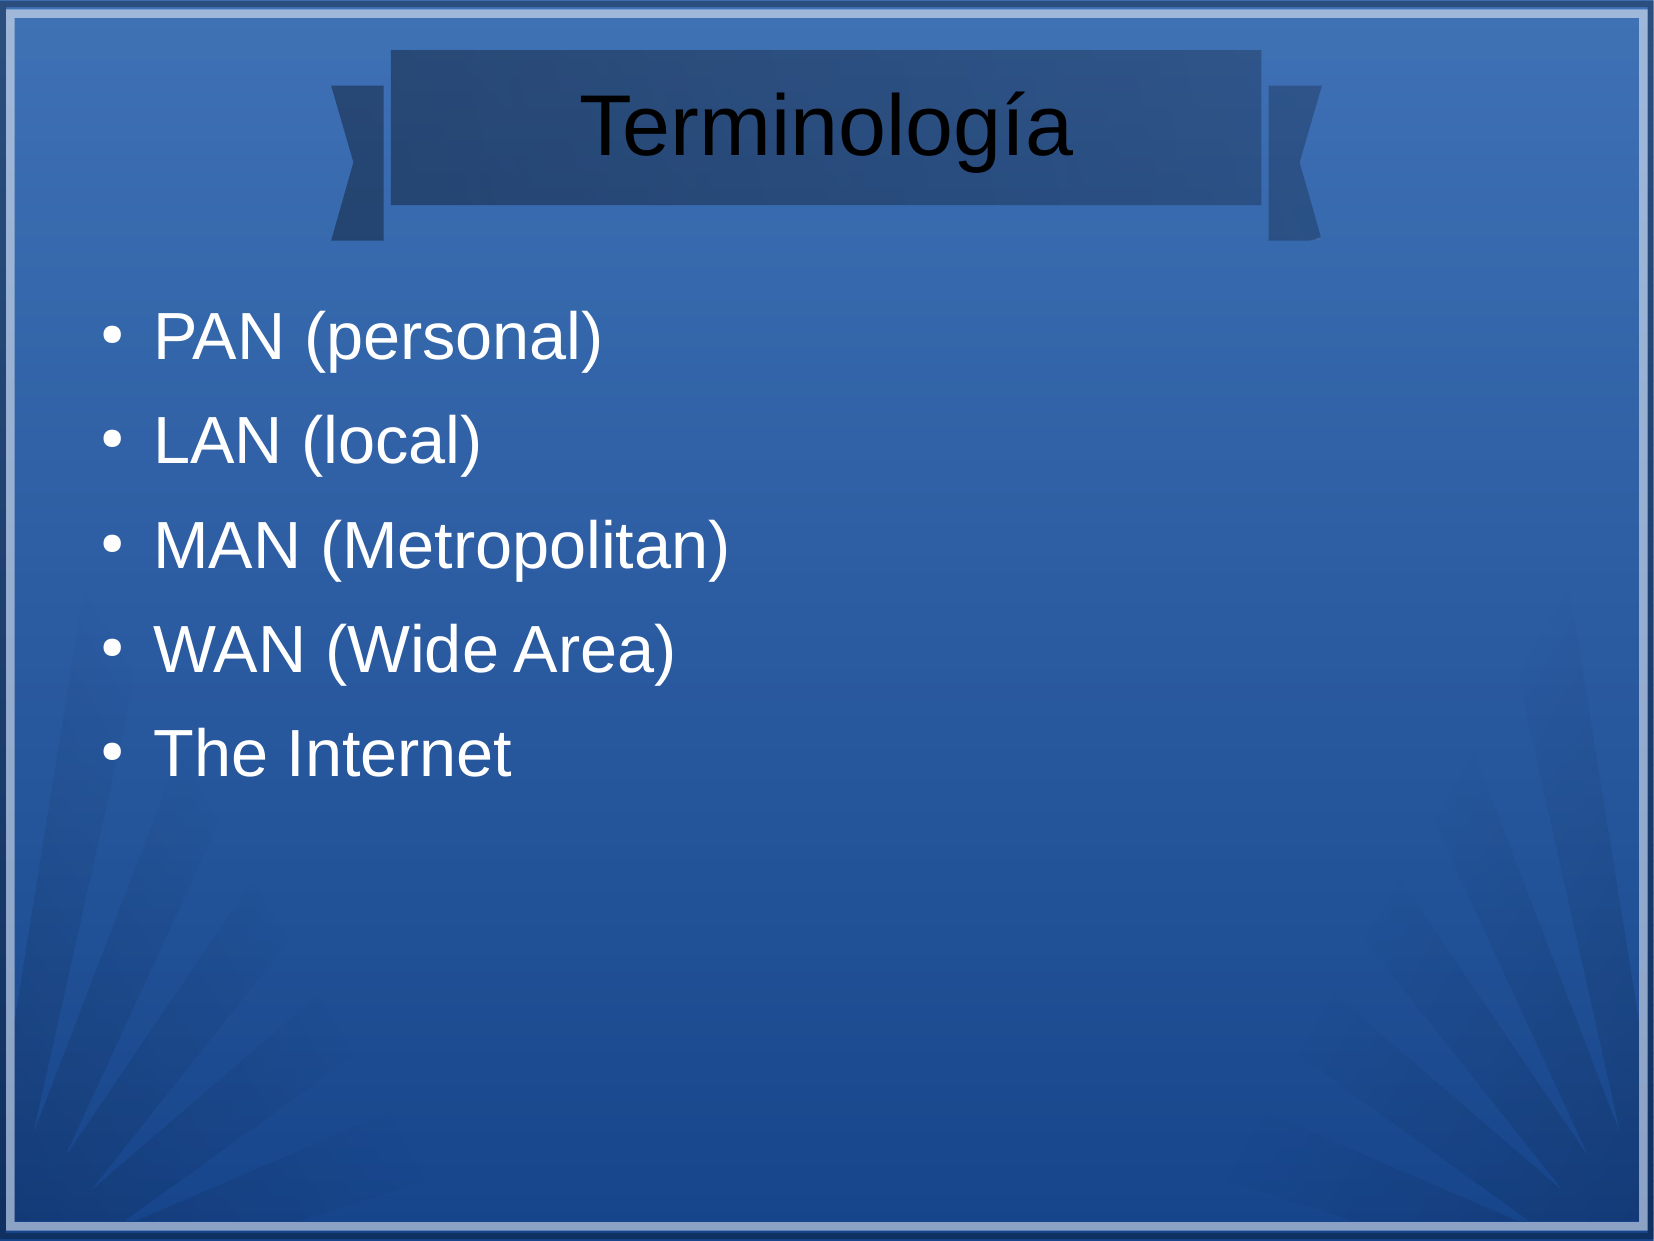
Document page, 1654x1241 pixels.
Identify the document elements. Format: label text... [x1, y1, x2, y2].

title Terminología [389, 47, 1264, 205]
list PAN (personal) LAN (local) MAN (Metropolitan) WAN (Wide Area) The Internet [82, 299, 1571, 1241]
